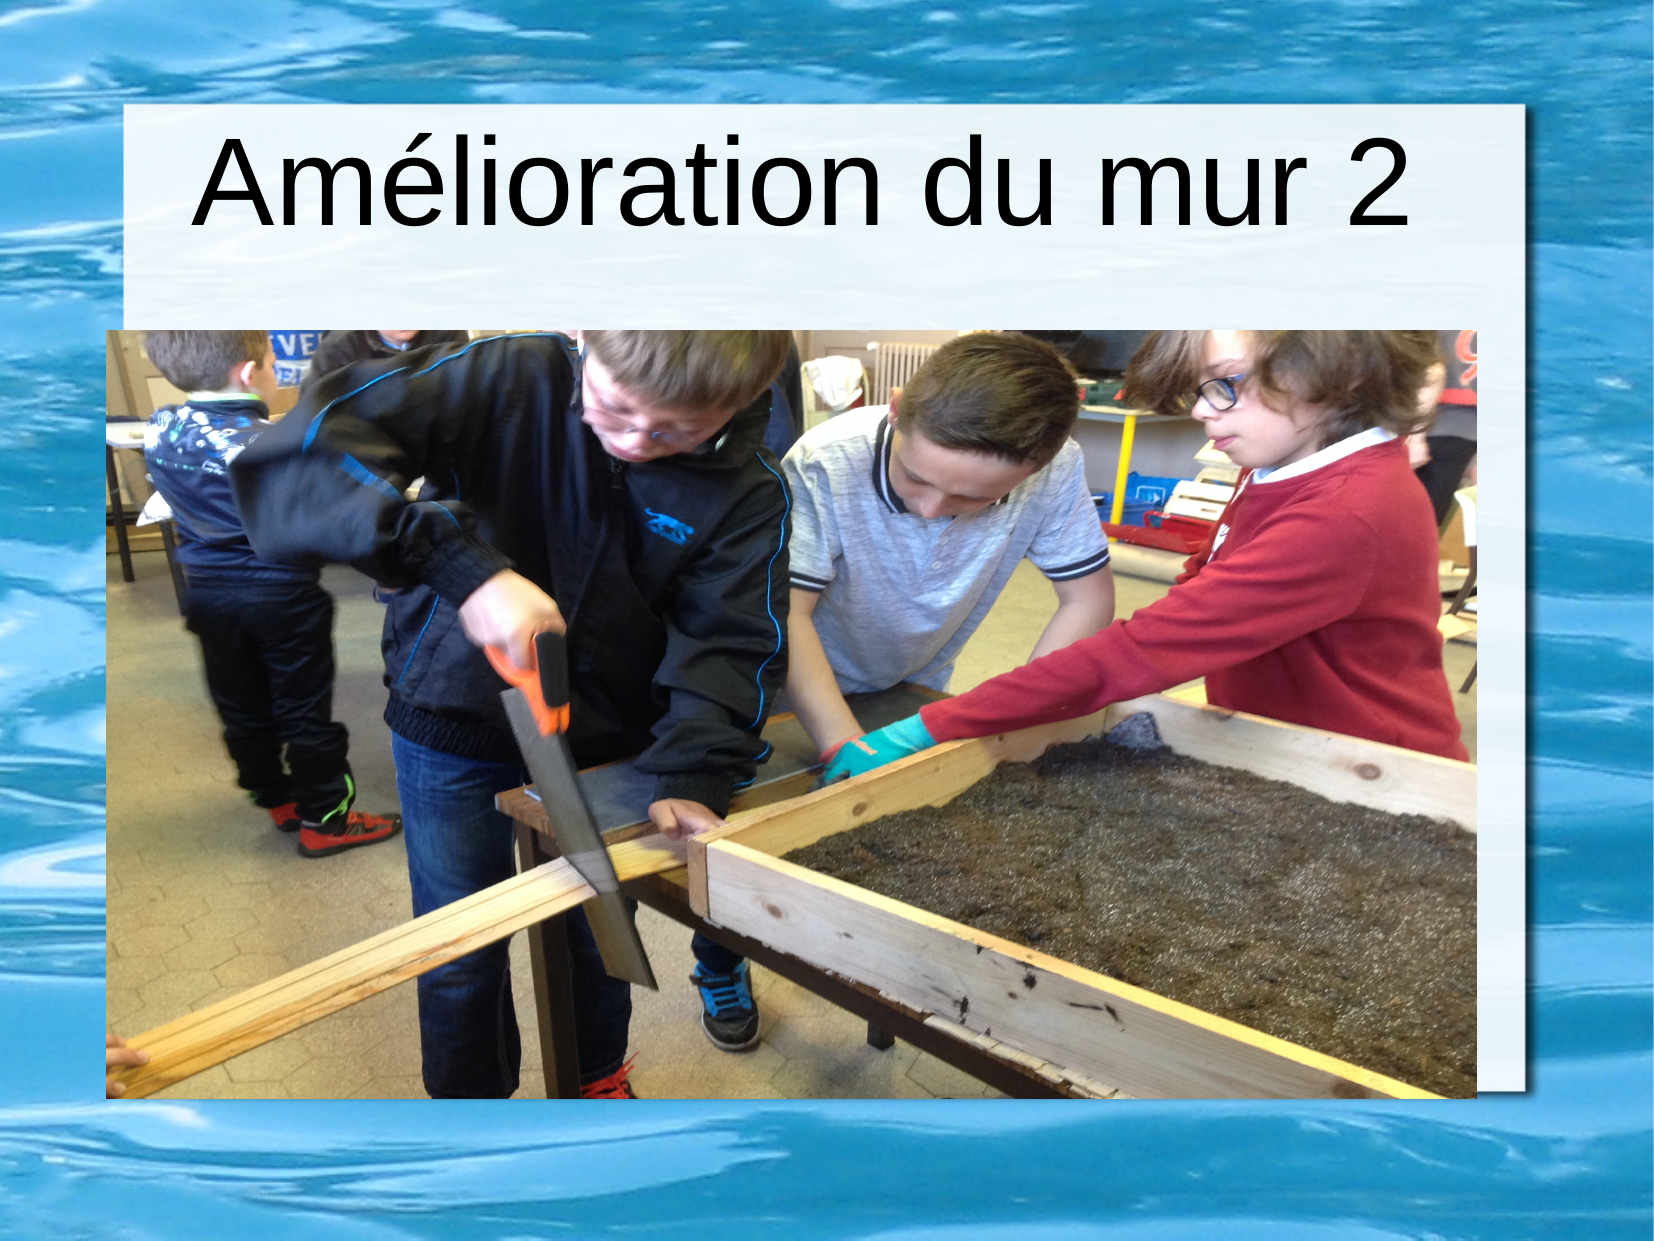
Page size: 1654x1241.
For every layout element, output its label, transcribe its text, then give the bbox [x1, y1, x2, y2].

picture [0, 0, 1654, 1241]
text_box Amélioration du mur 2 [177, 105, 1441, 260]
